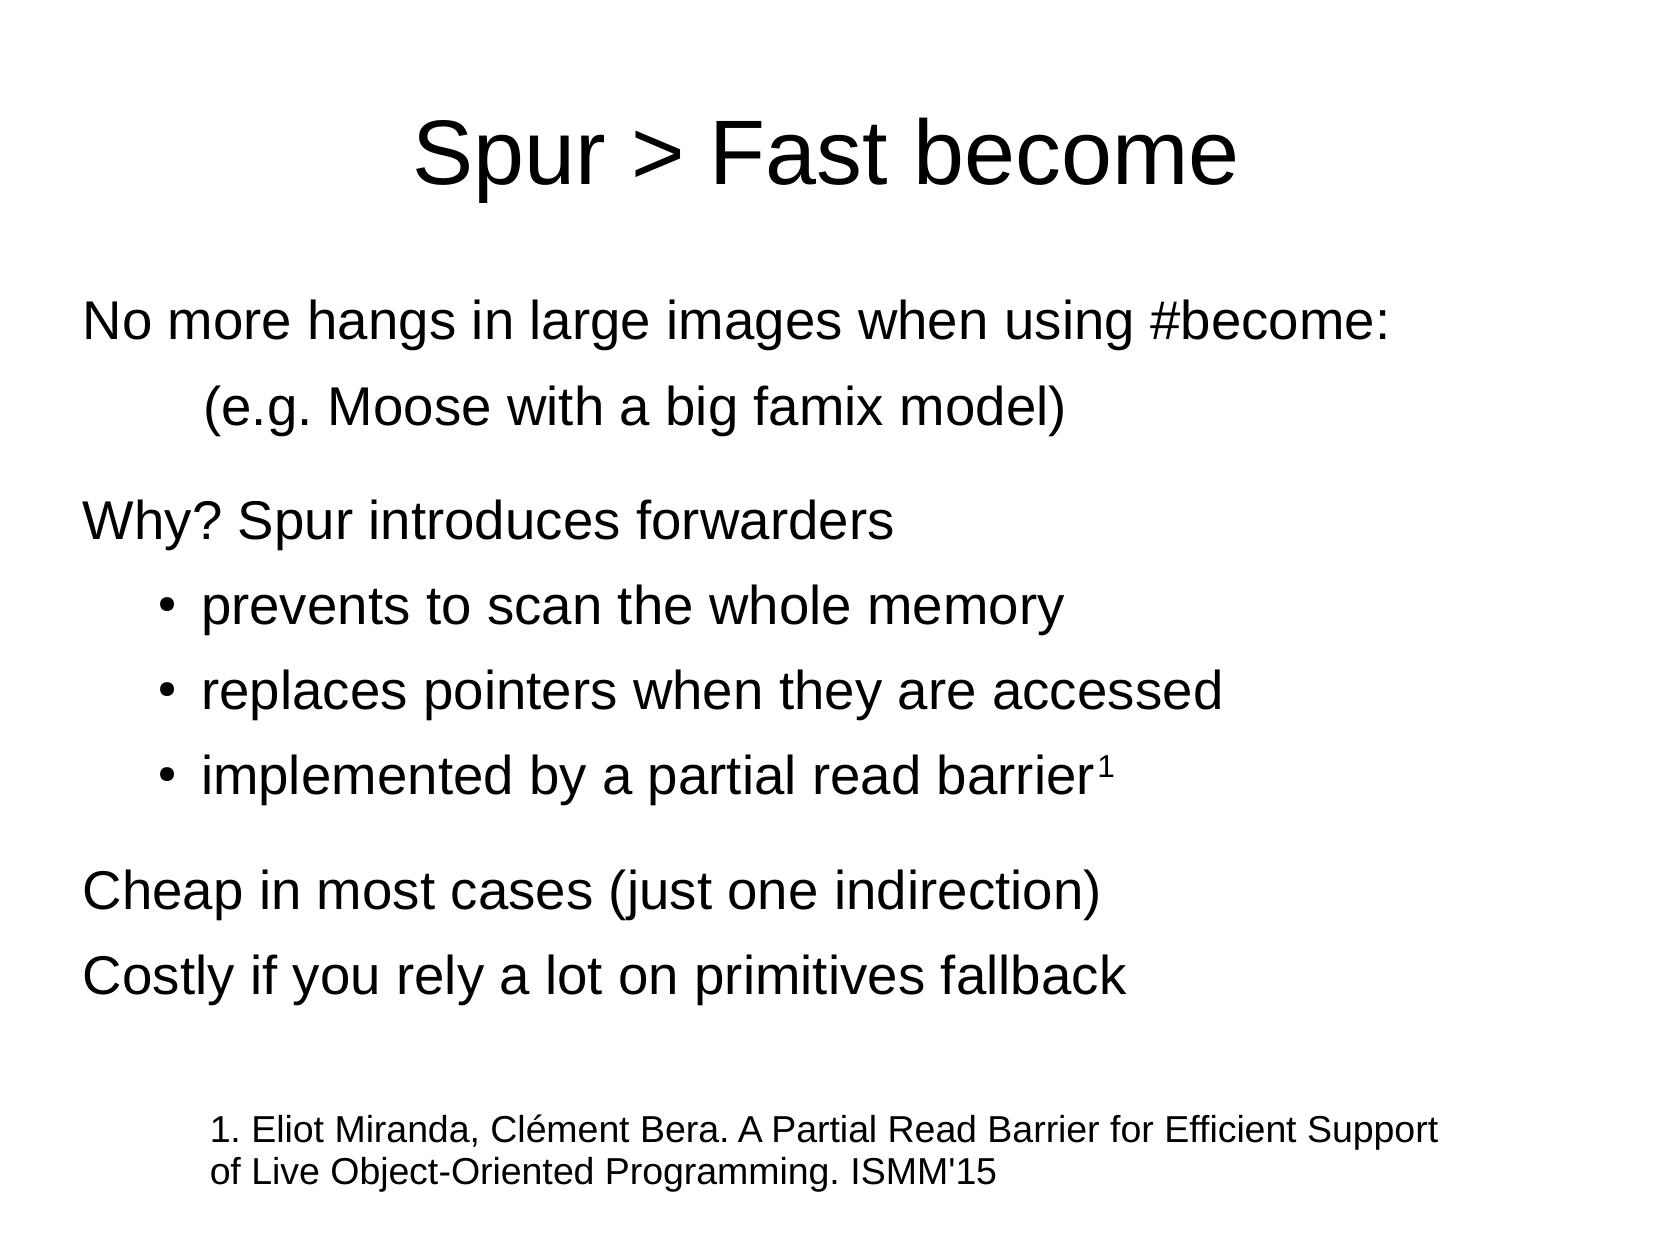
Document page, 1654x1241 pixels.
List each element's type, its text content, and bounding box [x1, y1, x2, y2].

title Spur > Fast become [82, 49, 1571, 257]
list No more hangs in large images when using #become: (e.g. Moose with a big famix model) Why? Spur introduces forwarders prevents to scan the whole memory replaces pointers when they are accessed implemented by a partial read barrier1 Cheap in most cases (just one indirection) Costly if you rely a lot on primitives fallback [82, 290, 1571, 1010]
text_box 1. Eliot Miranda, Clément Bera. A Partial Read Barrier for Efficient Support of Live Object-Oriented Programming. ISMM'15 [195, 1101, 1486, 1201]
